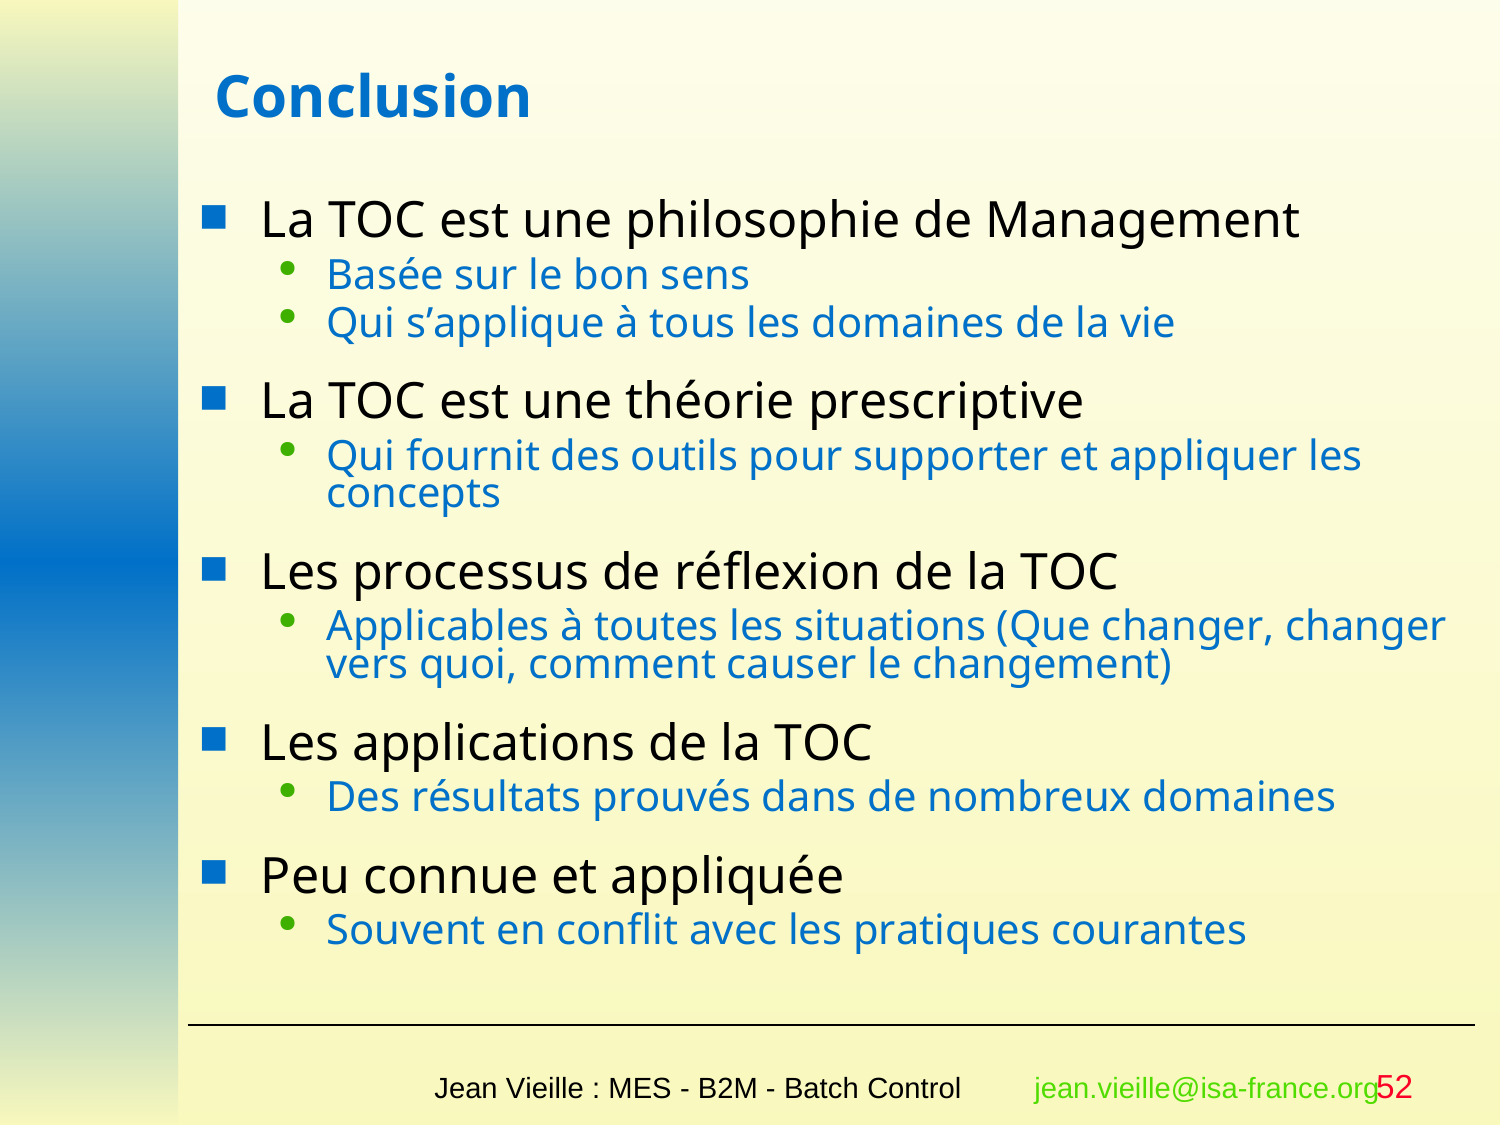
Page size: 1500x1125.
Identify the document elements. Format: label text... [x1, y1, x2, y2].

title Conclusion [199, 24, 1466, 163]
list La TOC est une philosophie de Management Basée sur le bon sens Qui s’applique à tous les domaines de la vie La TOC est une théorie prescriptive Qui fournit des outils pour supporter et appliquer les concepts Les processus de réflexion de la TOC Applicables à toutes les situations (Que changer, changer vers quoi, comment causer le changement) Les applications de la TOC Des résultats prouvés dans de nombreux domaines Peu connue et appliquée Souvent en conflit avec les pratiques courantes [189, 187, 1468, 1001]
